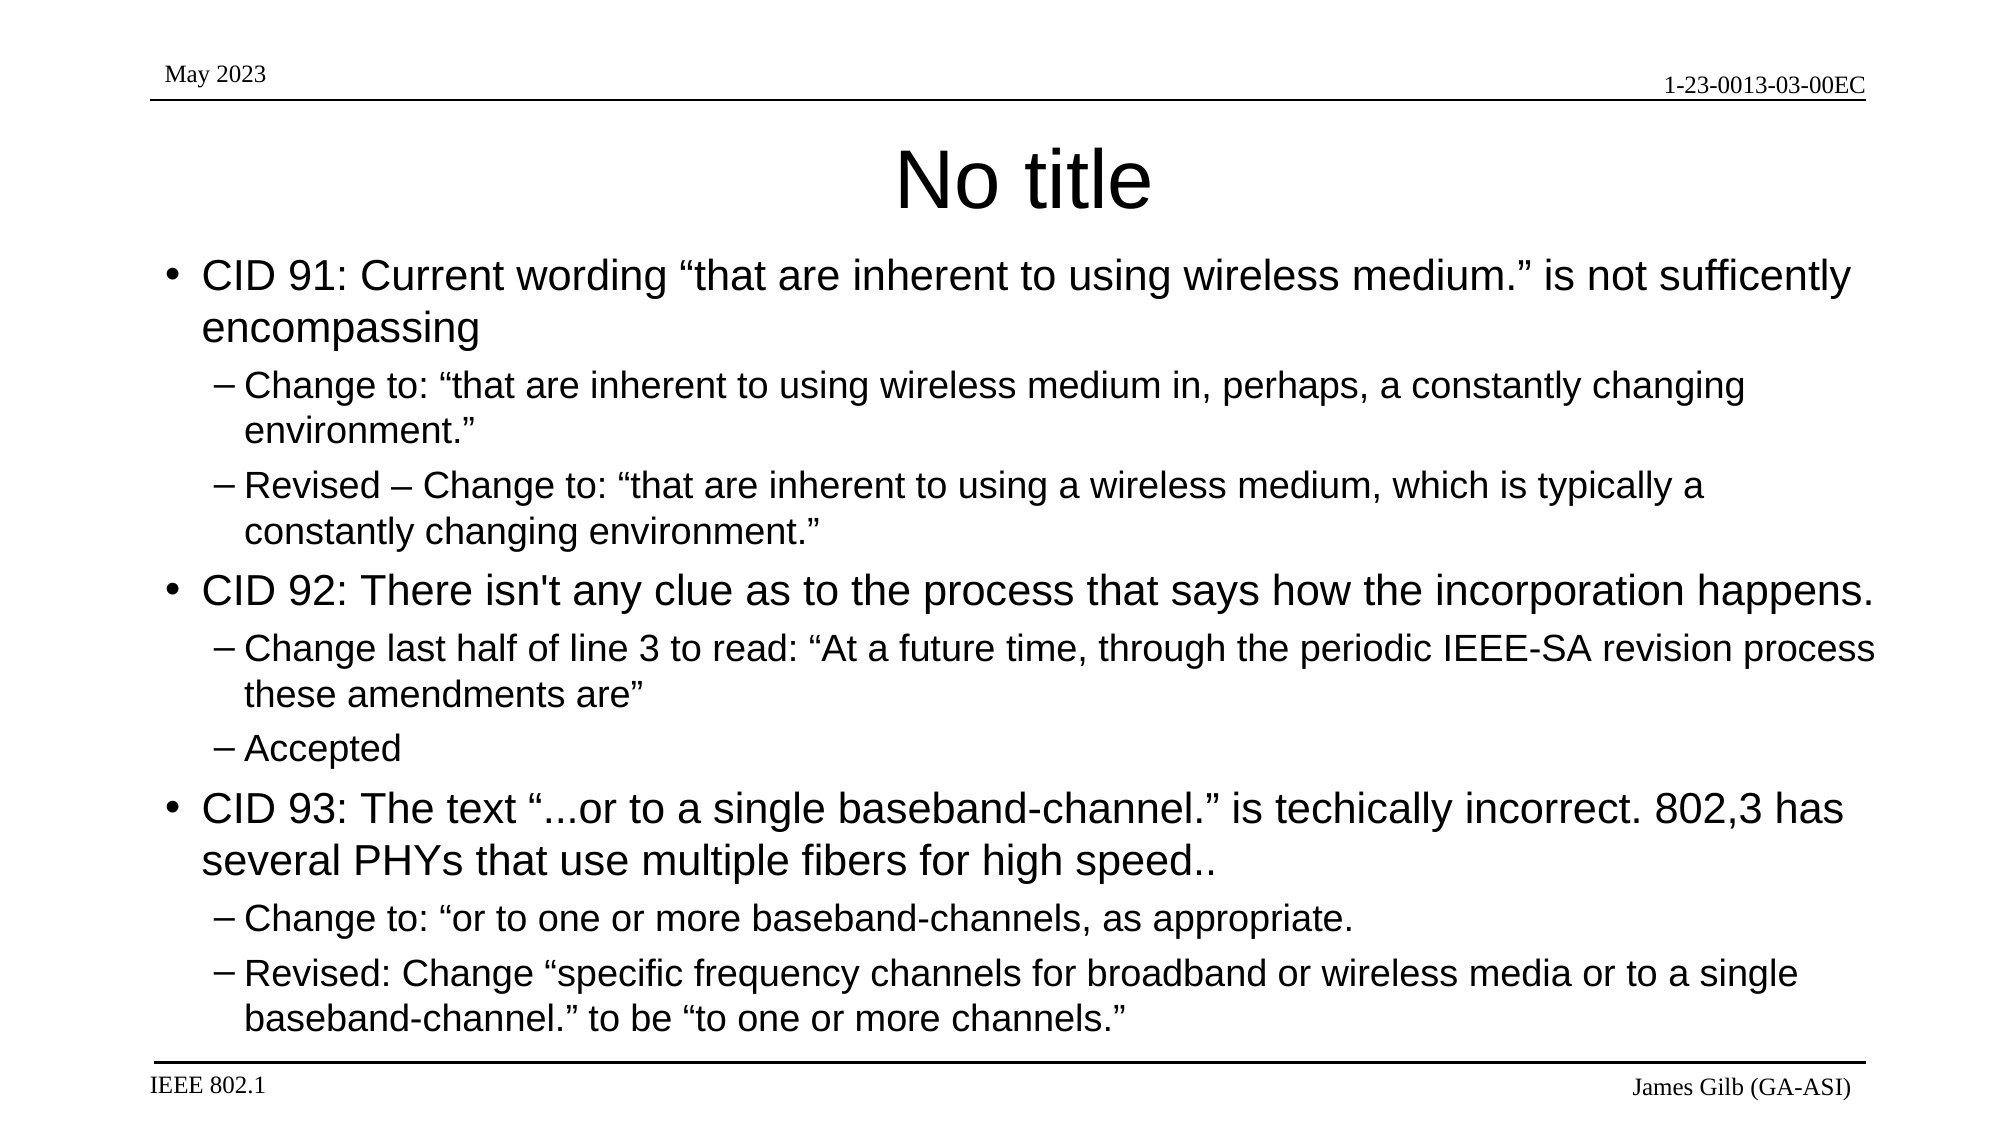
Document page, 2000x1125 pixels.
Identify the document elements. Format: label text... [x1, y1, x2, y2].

title No title [149, 112, 1900, 238]
list CID 91: Current wording “that are inherent to using wireless medium.” is not sufficently encompassing Change to: “that are inherent to using wireless medium in, perhaps, a constantly changing environment.” Revised – Change to: “that are inherent to using a wireless medium, which is typically a constantly changing environment.” CID 92: There isn't any clue as to the process that says how the incorporation happens. Change last half of line 3 to read: “At a future time, through the periodic IEEE-SA revision process these amendments are” Accepted CID 93: The text “...or to a single baseband-channel.” is techically incorrect. 802,3 has several PHYs that use multiple fibers for high speed.. Change to: “or to one or more baseband-channels, as appropriate. Revised: Change “specific frequency channels for broadband or wireless media or to a single baseband-channel.” to be “to one or more channels.” [150, 239, 1900, 1051]
